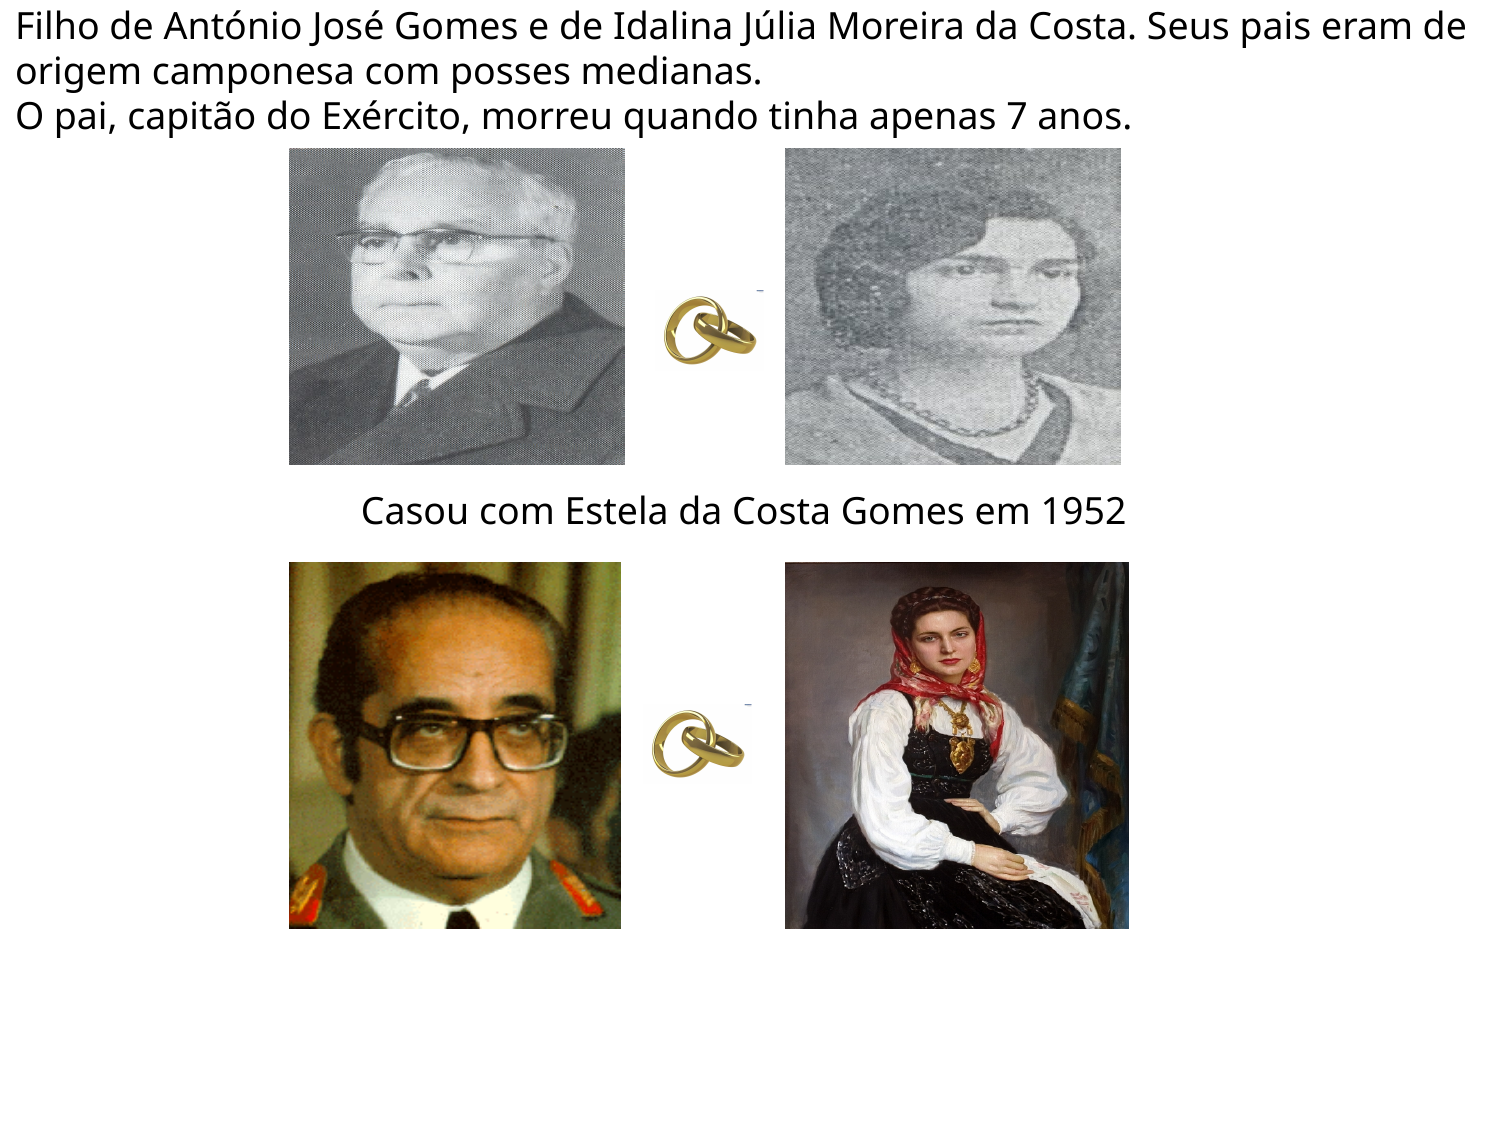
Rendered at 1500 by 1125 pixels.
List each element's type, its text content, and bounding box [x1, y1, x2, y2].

picture [785, 149, 1121, 465]
text_box Casou com Estela da Costa Gomes em 1952 [123, 479, 1365, 541]
picture [785, 562, 1129, 929]
picture [655, 290, 764, 371]
picture [289, 149, 625, 465]
text_box Filho de António José Gomes e de Idalina Júlia Moreira da Costa. Seus pais eram de origem camponesa com posses medianas. O pai, capitão do Exército, morreu quando tinha apenas 7 anos. [0, 0, 1500, 145]
picture [643, 704, 752, 784]
picture [289, 562, 621, 929]
